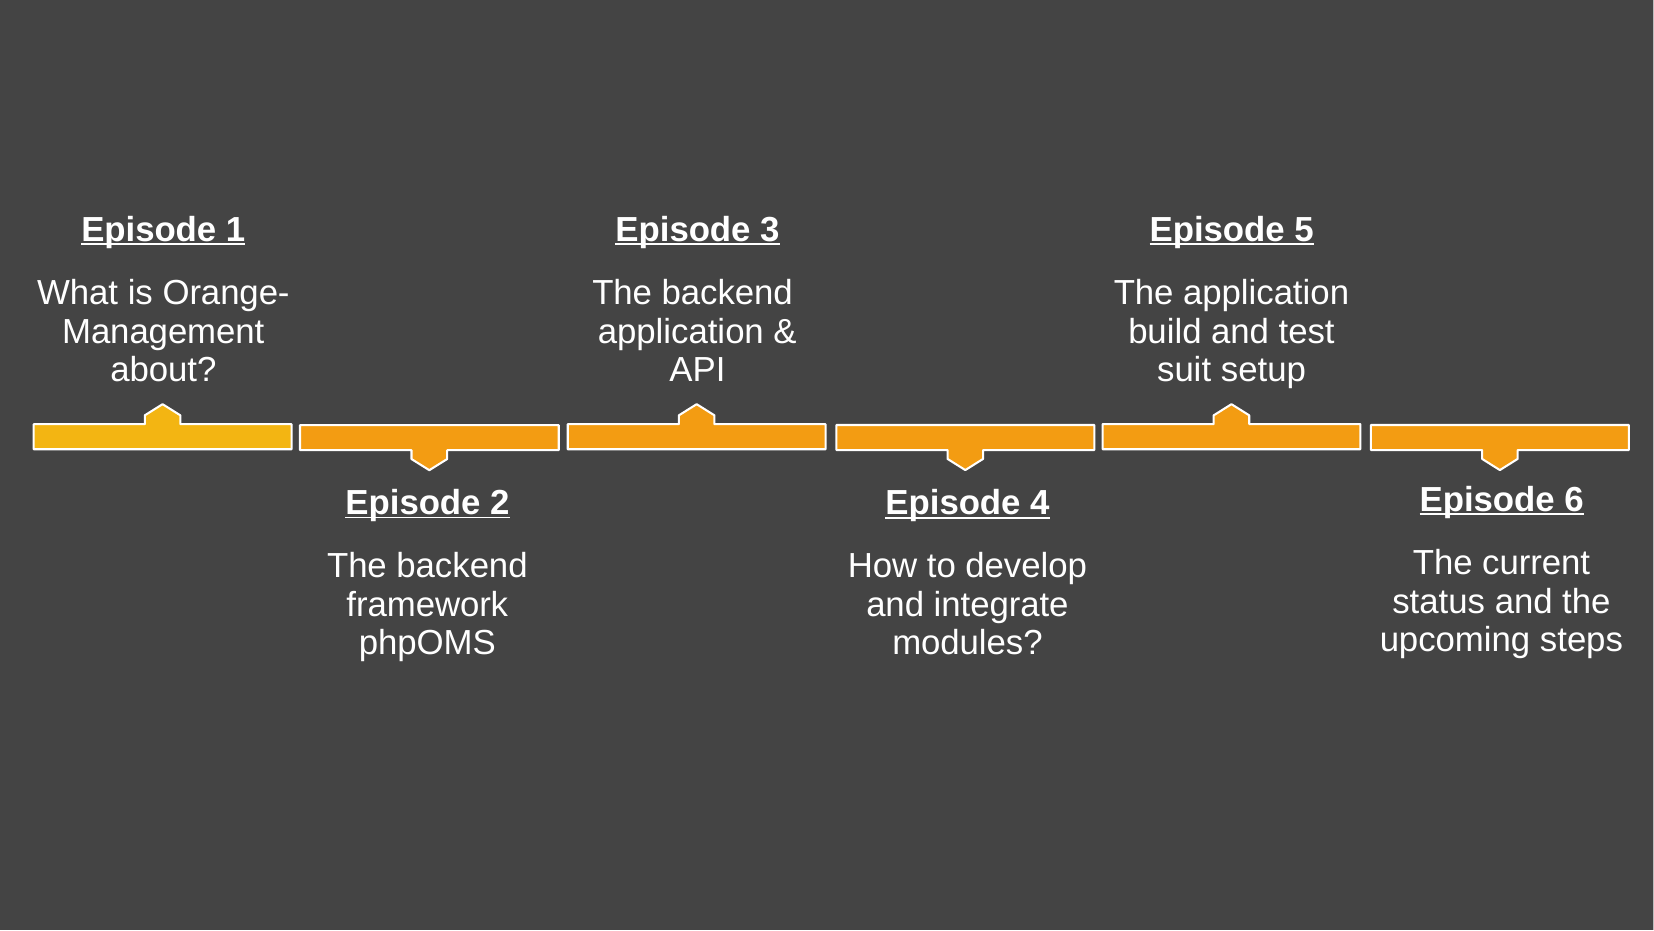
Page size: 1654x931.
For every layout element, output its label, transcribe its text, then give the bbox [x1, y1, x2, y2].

list Episode 1 What is Orange-Management about? [35, 210, 291, 390]
text_box [1102, 404, 1361, 450]
list Episode 4 How to develop and integrate modules? [840, 483, 1096, 664]
text_box [300, 425, 559, 471]
list Episode 5 The application build and test suit setup [1104, 210, 1360, 391]
text_box [836, 425, 1095, 471]
text_box [1370, 425, 1629, 471]
text_box [567, 404, 826, 450]
list Episode 3 The backend application & API [570, 210, 826, 390]
list Episode 2 The backend framework phpOMS [300, 483, 556, 664]
text_box [33, 404, 292, 450]
list Episode 6 The current status and the upcoming steps [1374, 480, 1630, 661]
